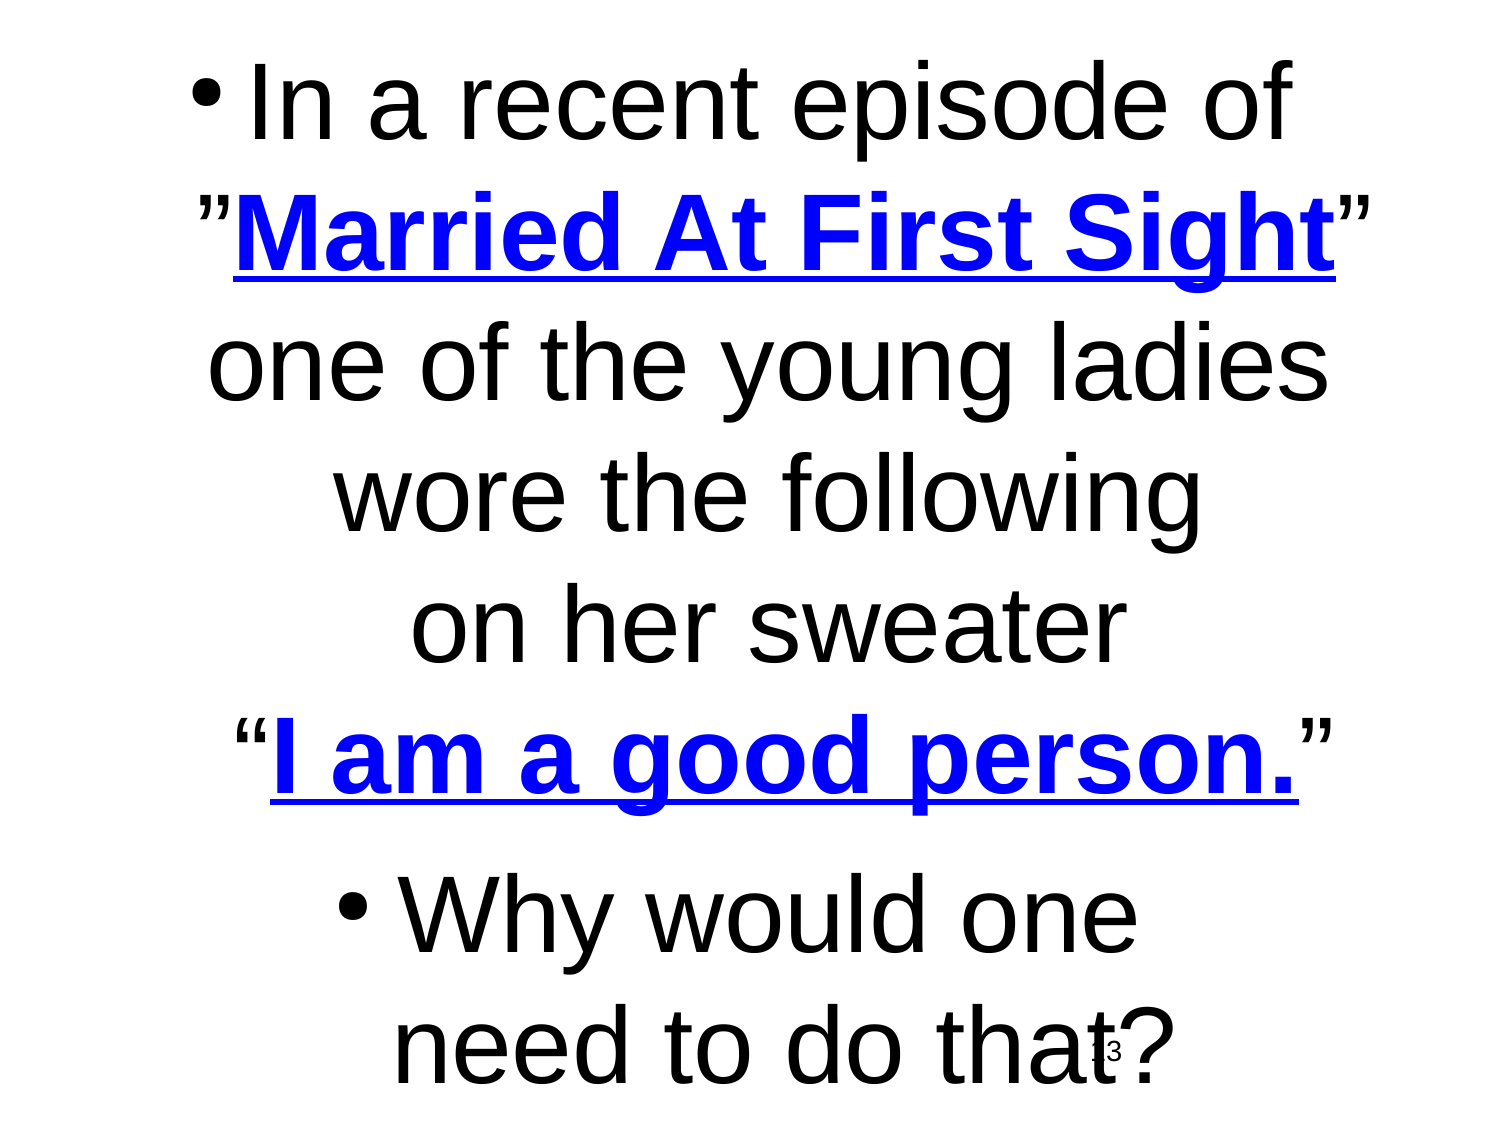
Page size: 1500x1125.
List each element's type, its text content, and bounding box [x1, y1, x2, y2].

list In a recent episode of ”Married At First Sight” one of the young ladies wore the following on her sweater “I am a good person.” Why would one need to do that? [15, 29, 1486, 1111]
